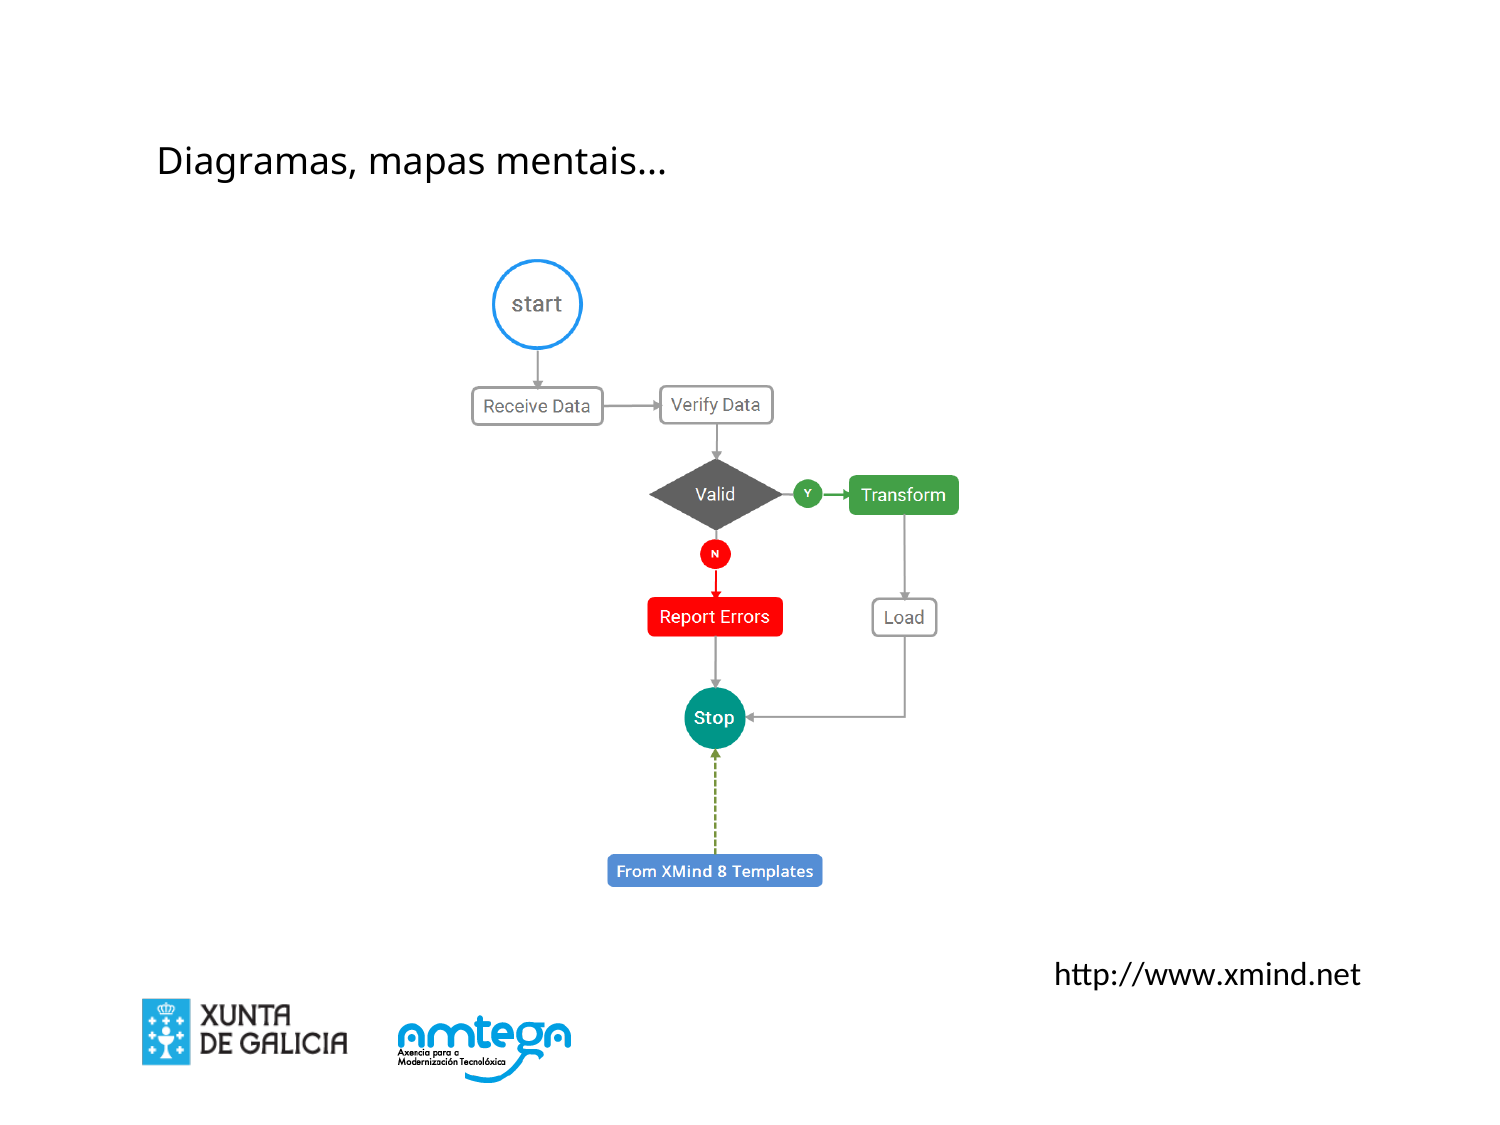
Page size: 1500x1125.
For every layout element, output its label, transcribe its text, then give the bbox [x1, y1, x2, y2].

text_box Diagramas, mapas mentais... [141, 129, 609, 190]
picture [105, 978, 372, 1079]
picture [460, 247, 970, 898]
text_box http://www.xmind.net [1039, 944, 1375, 1000]
picture [374, 995, 586, 1102]
